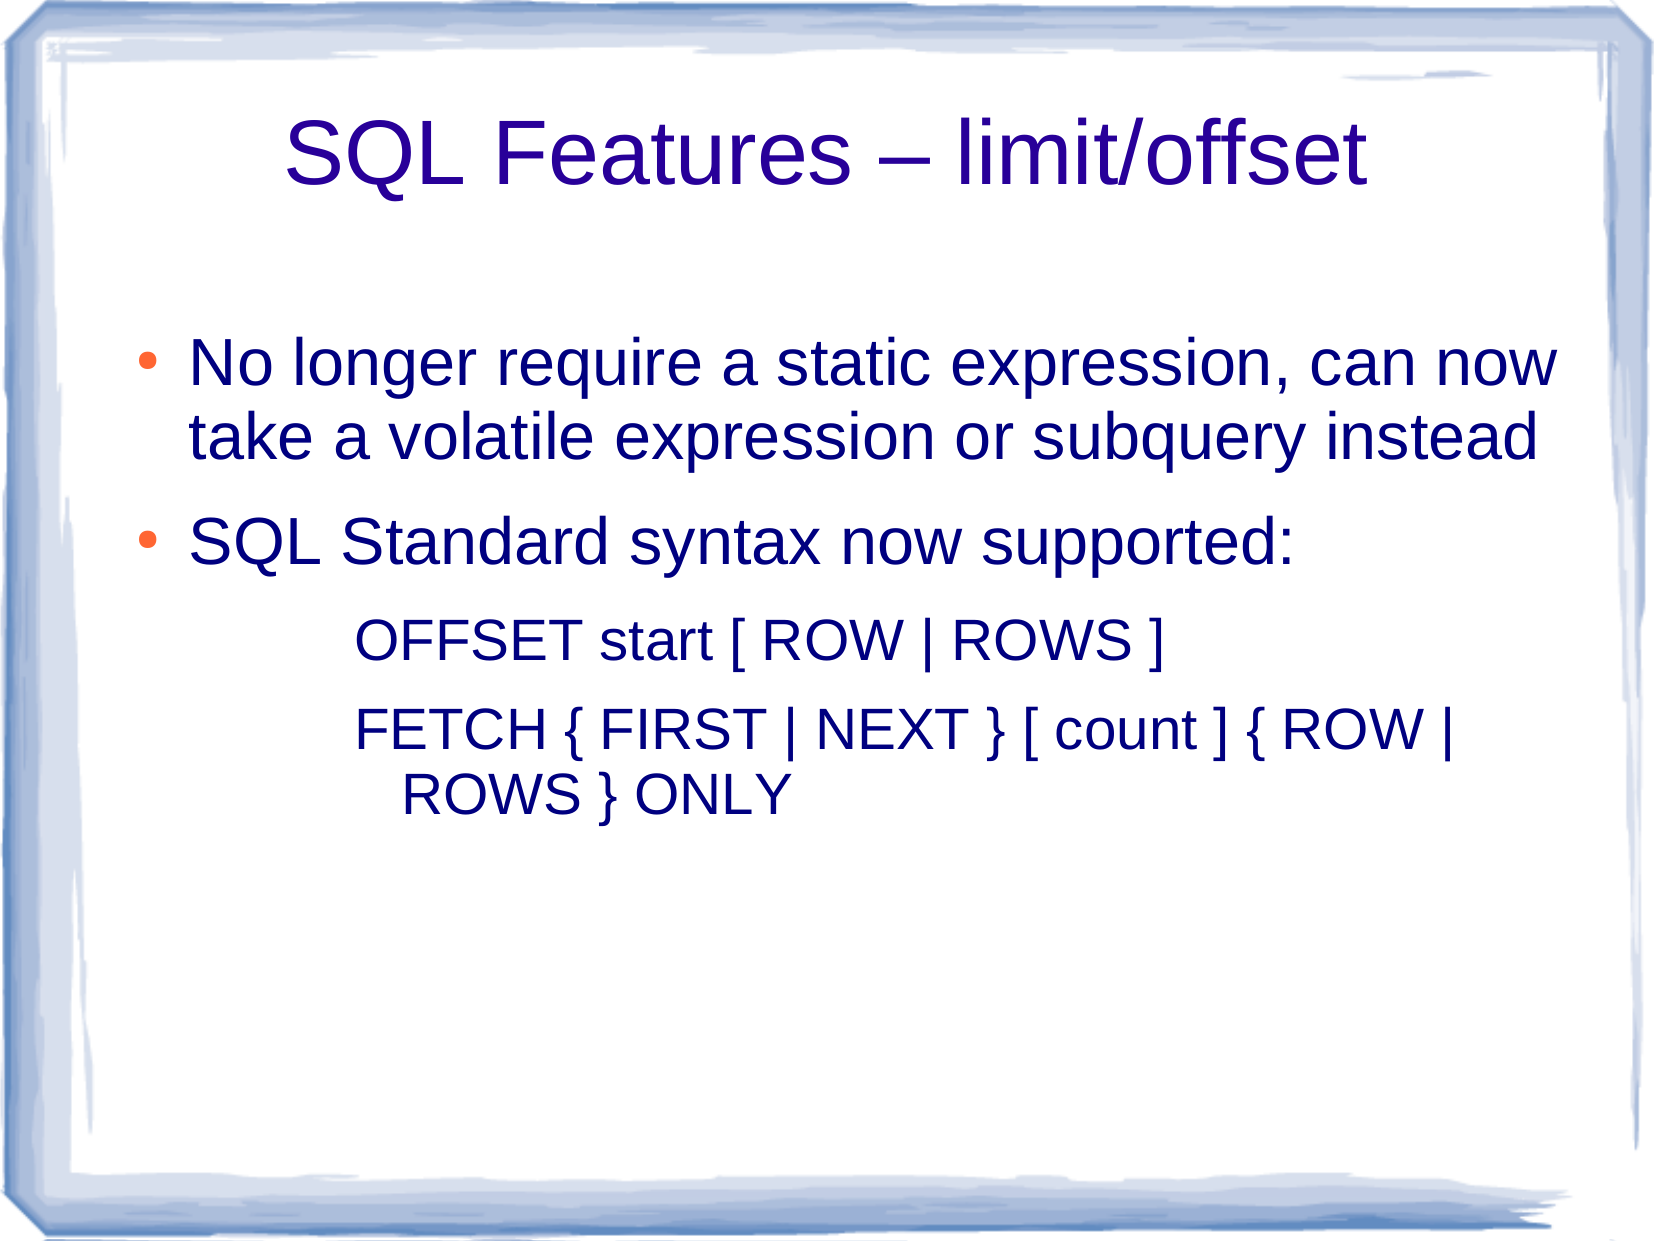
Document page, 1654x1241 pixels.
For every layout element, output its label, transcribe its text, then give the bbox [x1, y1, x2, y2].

title SQL Features – limit/offset [82, 56, 1571, 250]
list No longer require a static expression, can now take a volatile expression or subquery instead SQL Standard syntax now supported: OFFSET start [ ROW | ROWS ] FETCH { FIRST | NEXT } [ count ] { ROW | ROWS } ONLY [118, 324, 1571, 990]
picture [0, 0, 1654, 1241]
